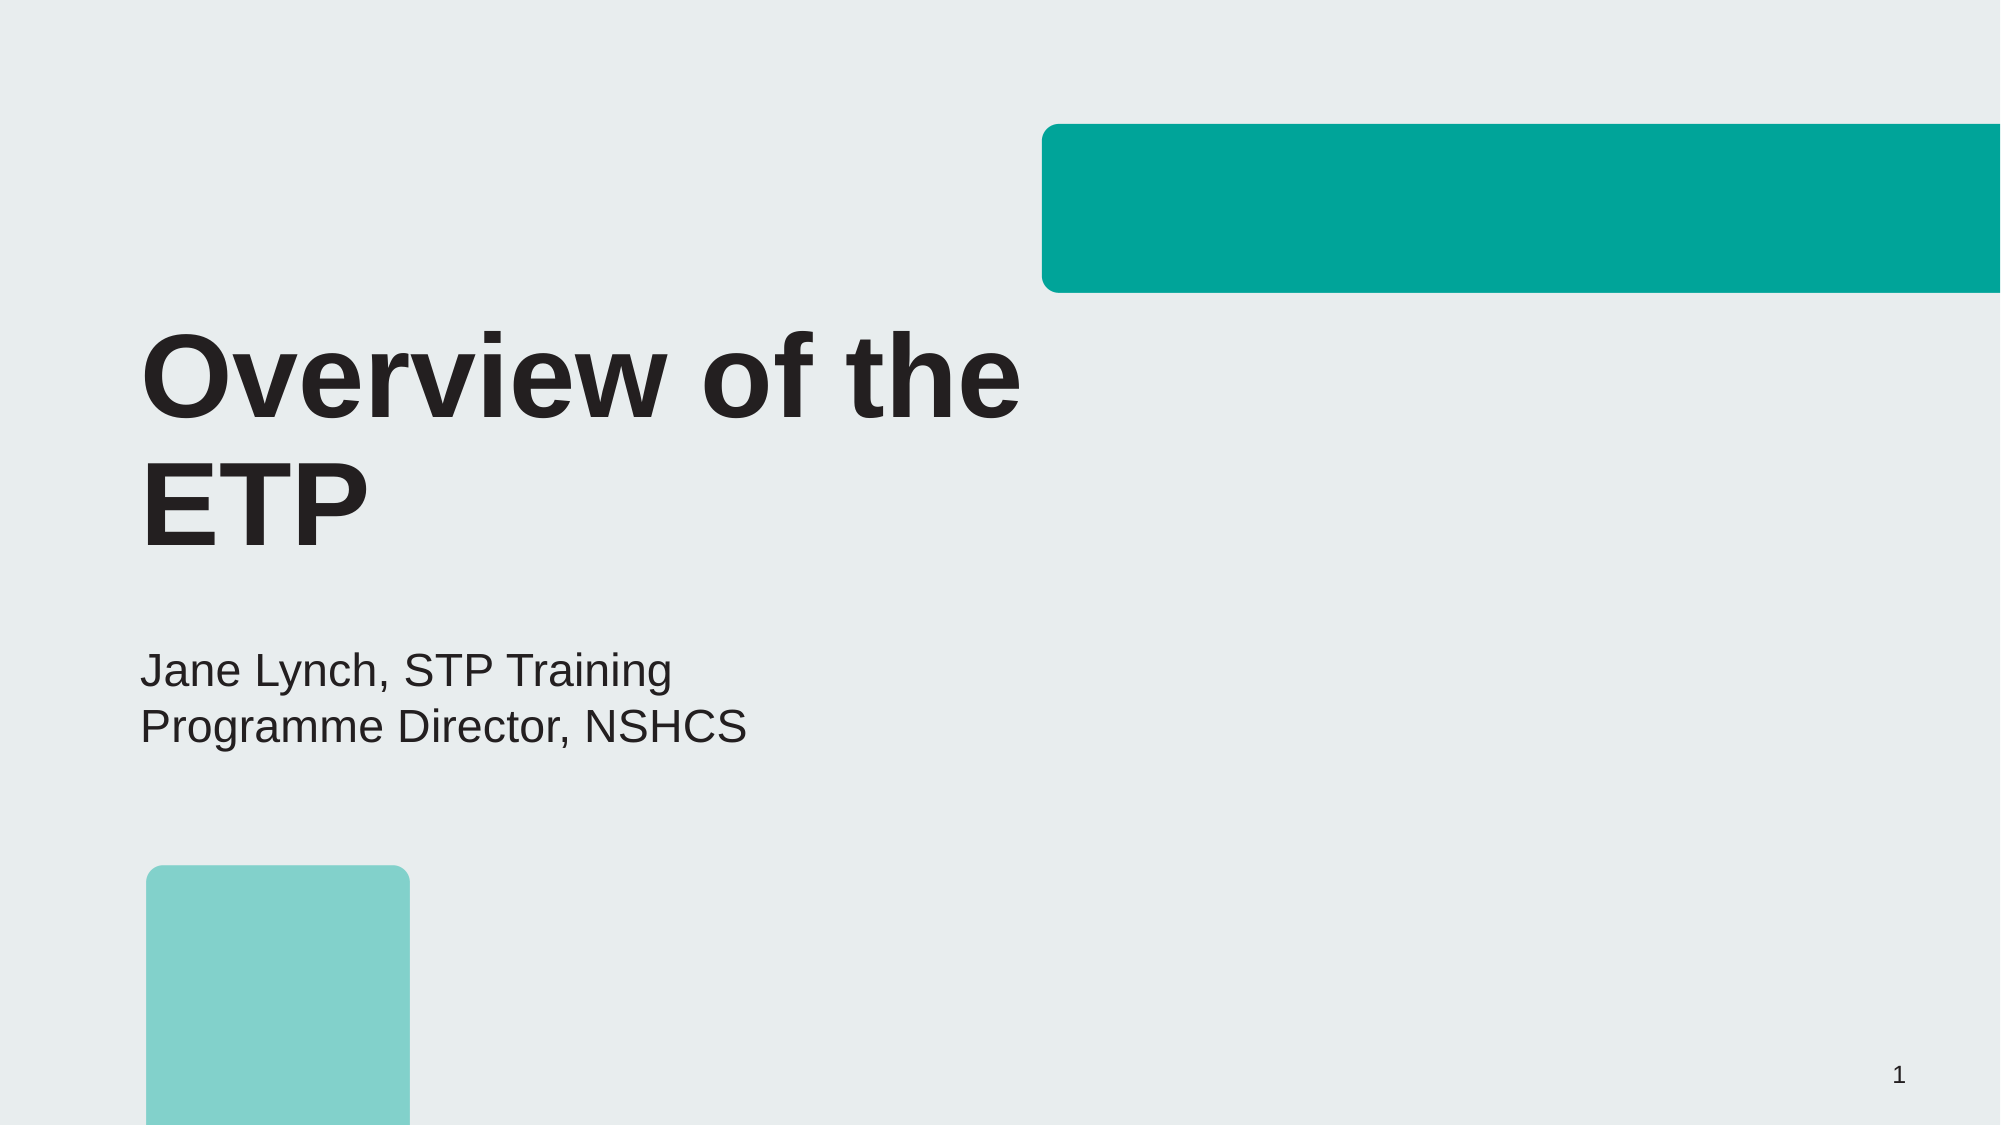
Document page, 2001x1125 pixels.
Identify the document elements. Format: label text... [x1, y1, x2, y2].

list Jane Lynch, STP Training Programme Director, NSHCS [140, 640, 1513, 788]
list Overview of the ETP [140, 314, 1073, 572]
